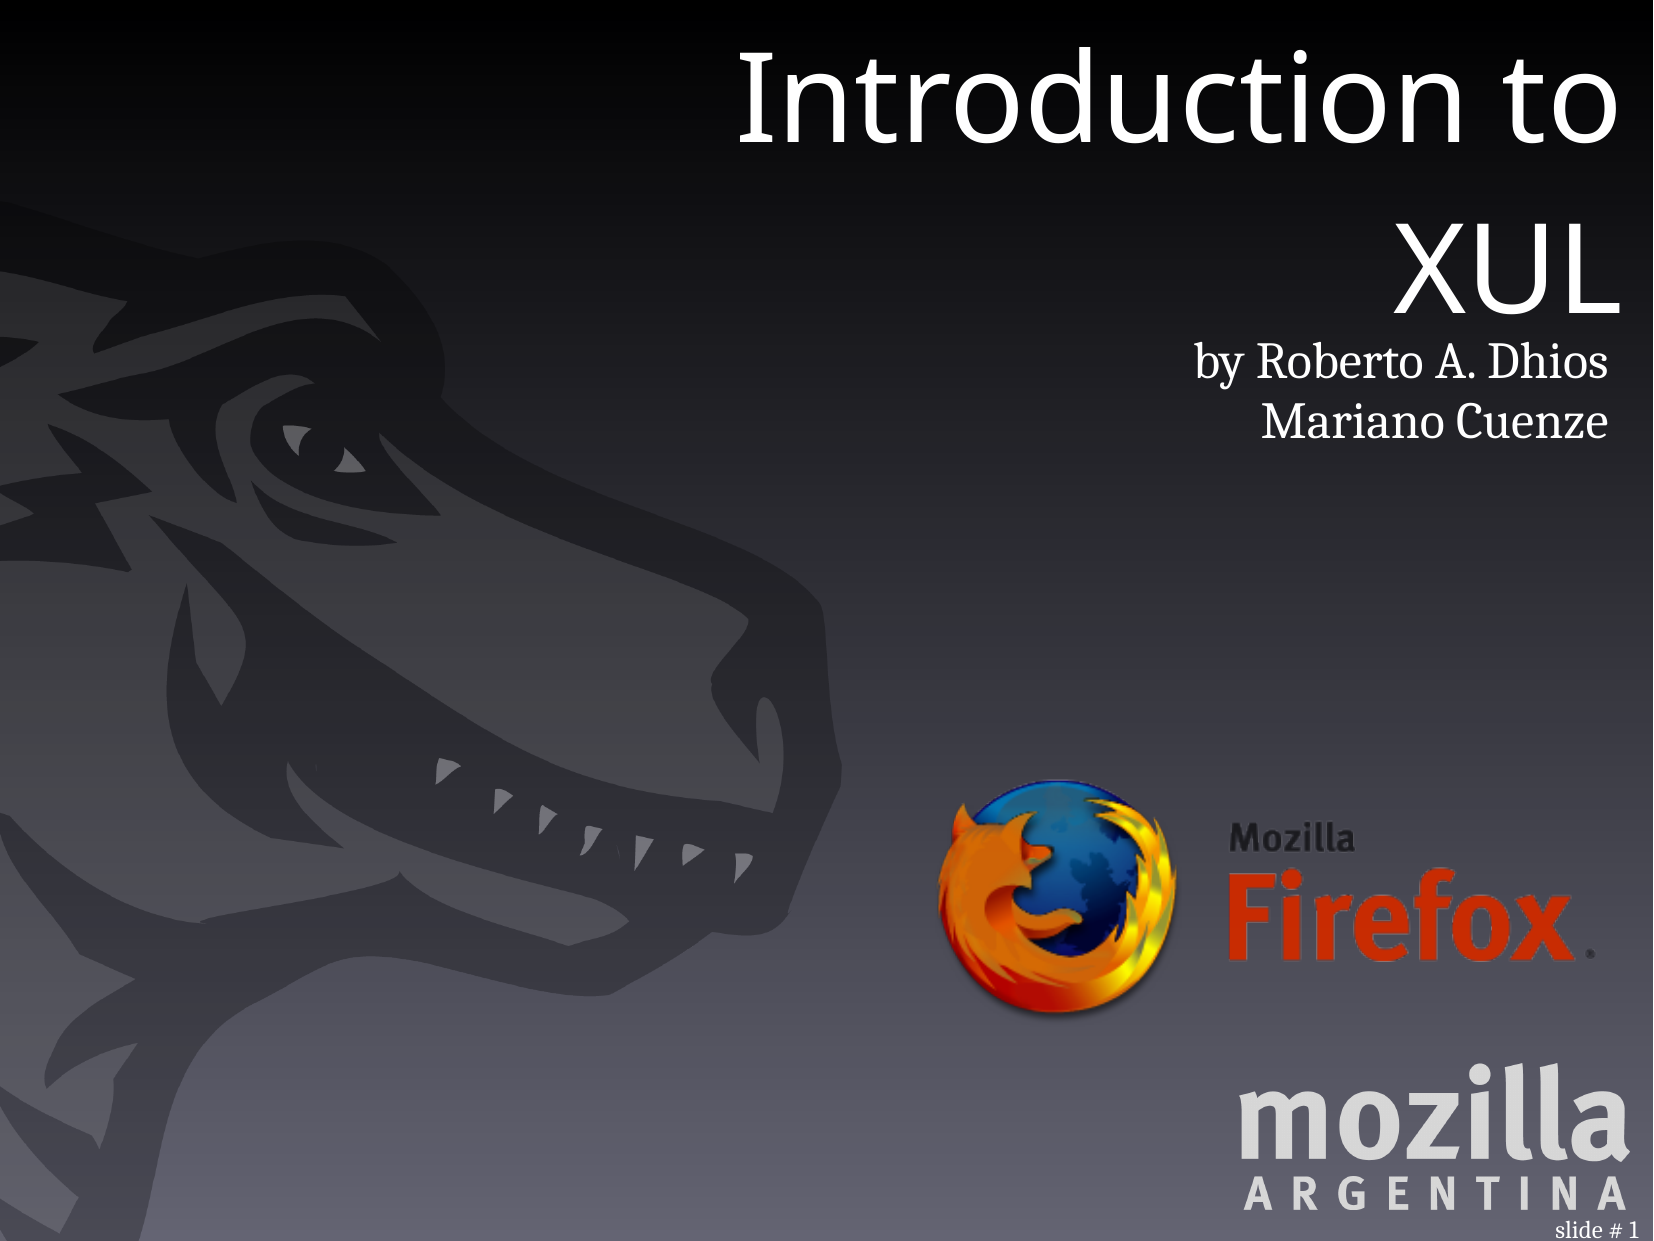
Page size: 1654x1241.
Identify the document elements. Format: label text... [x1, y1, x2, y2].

picture [0, 200, 842, 1241]
text_box by Roberto A. Dhios Mariano Cuenze [842, 324, 1624, 461]
picture [921, 767, 1624, 1034]
title Introduction to XUL [29, 18, 1624, 324]
picture [1239, 1063, 1630, 1210]
